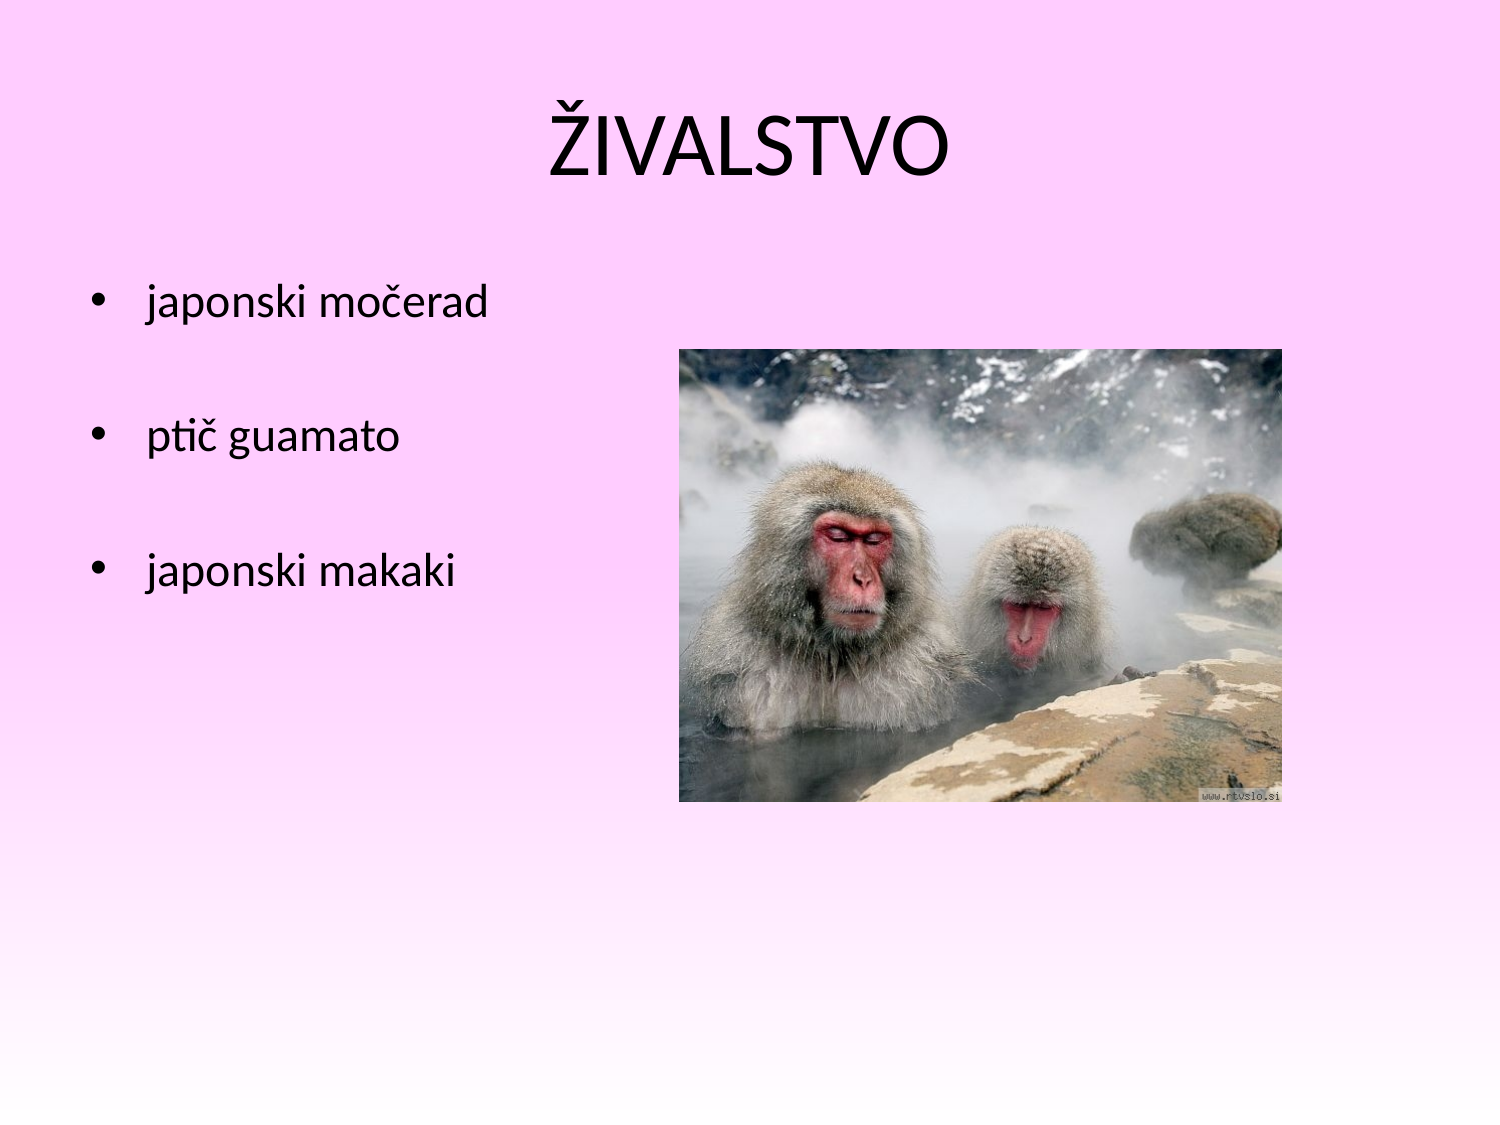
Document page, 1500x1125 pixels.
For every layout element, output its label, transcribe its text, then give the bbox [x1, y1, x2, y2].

picture [679, 349, 1282, 802]
list japonski močerad ptič guamato japonski makaki [75, 262, 1425, 1005]
title ŽIVALSTVO [75, 45, 1425, 233]
